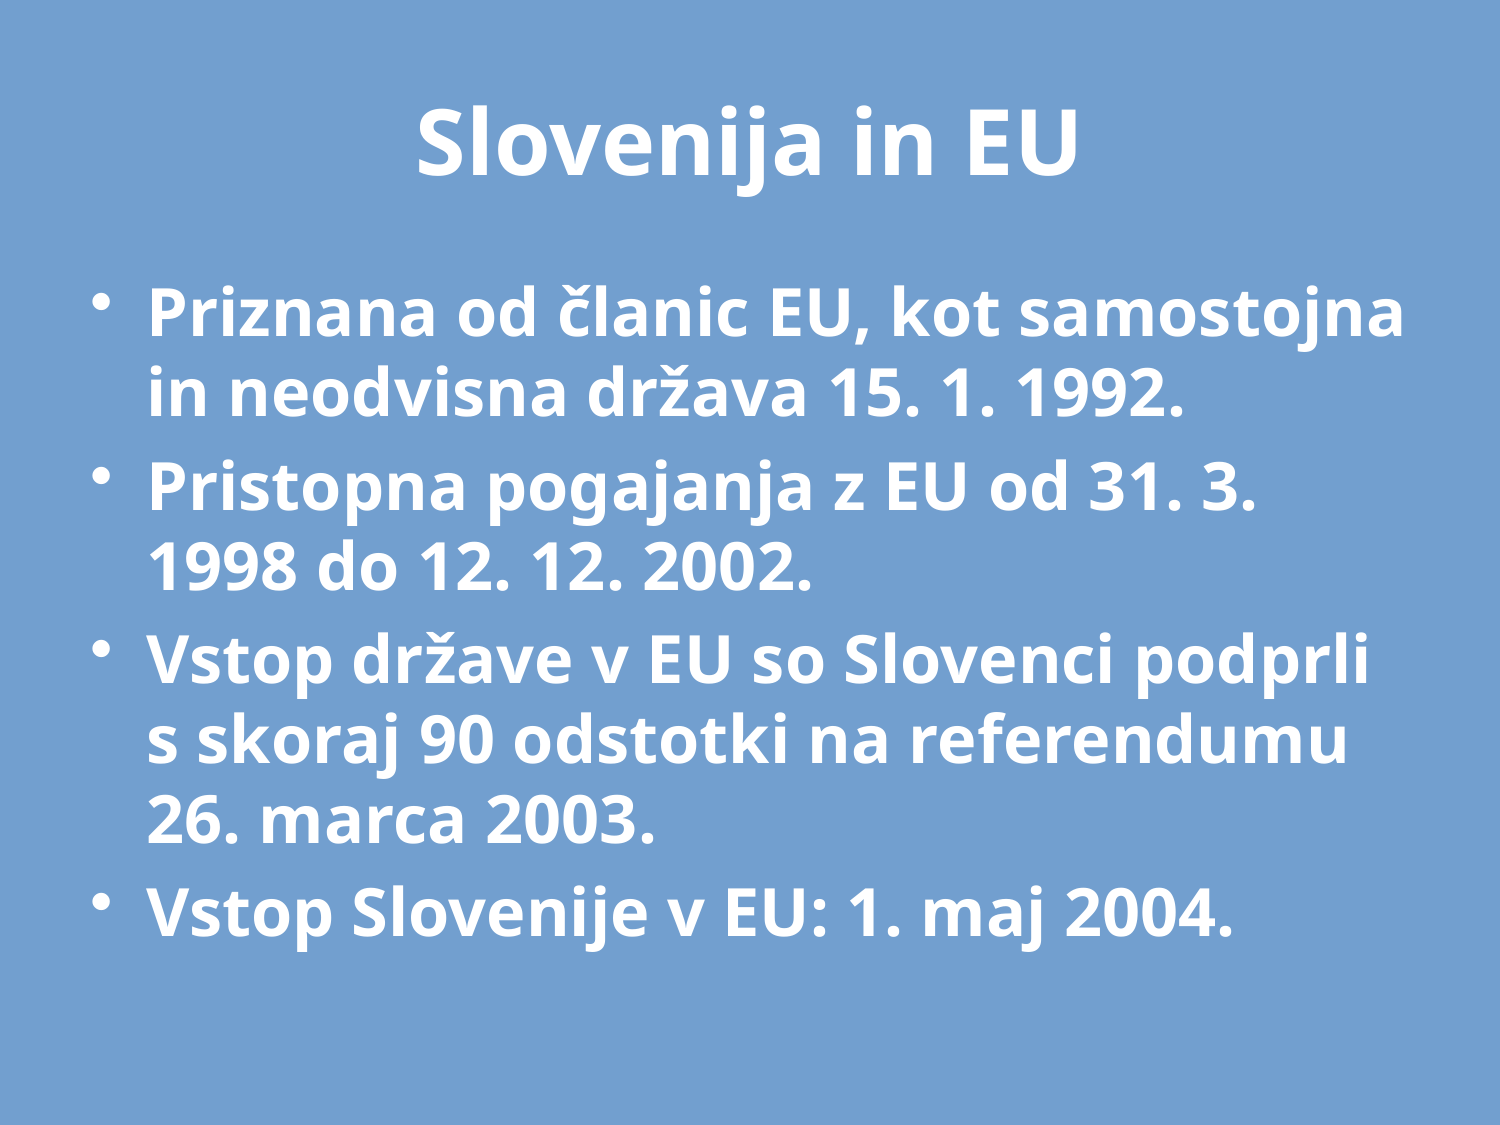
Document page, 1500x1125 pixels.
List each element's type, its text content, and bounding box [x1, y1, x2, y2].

list Priznana od članic EU, kot samostojna in neodvisna država 15. 1. 1992. Pristopna pogajanja z EU od 31. 3. 1998 do 12. 12. 2002. Vstop države v EU so Slovenci podprli s skoraj 90 odstotki na referendumu 26. marca 2003. Vstop Slovenije v EU: 1. maj 2004. [75, 262, 1425, 1005]
title Slovenija in EU [75, 45, 1425, 233]
